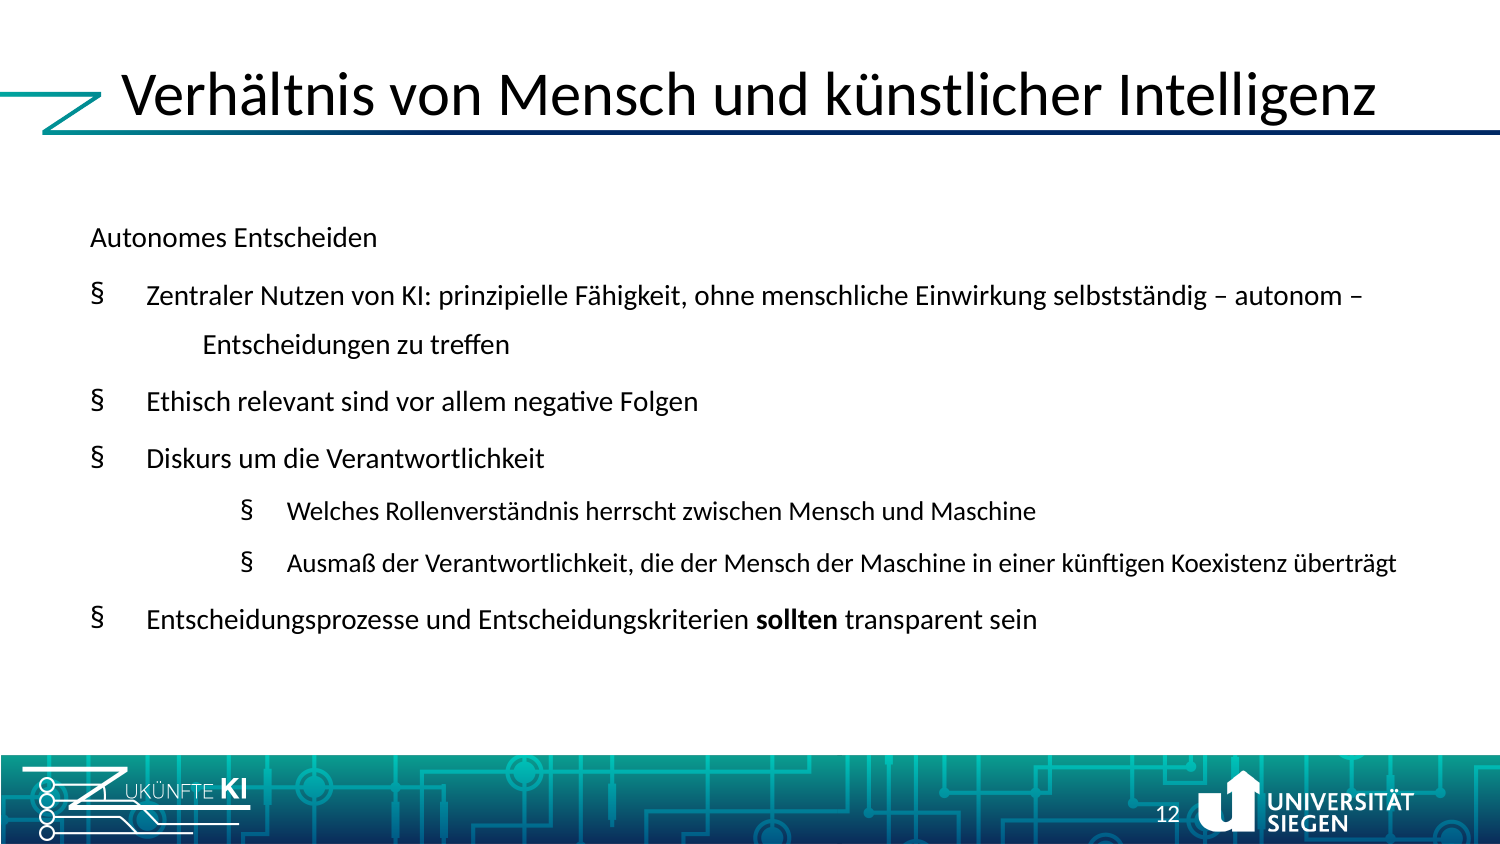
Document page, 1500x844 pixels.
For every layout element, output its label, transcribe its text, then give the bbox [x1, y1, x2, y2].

list Autonomes Entscheiden Zentraler Nutzen von KI: prinzipielle Fähigkeit, ohne menschliche Einwirkung selbstständig – autonom – Entscheidungen zu treffen Ethisch relevant sind vor allem negative Folgen Diskurs um die Verantwortlichkeit Welches Rollenverständnis herrscht zwischen Mensch und Maschine Ausmaß der Verantwortlichkeit, die der Mensch der Maschine in einer künftigen Koexistenz überträgt Entscheidungsprozesse und Entscheidungskriterien sollten transparent sein [75, 196, 1426, 754]
title Verhältnis von Mensch und künstlicher Intelligenz [75, 20, 1426, 161]
text_box [1139, 790, 1490, 836]
